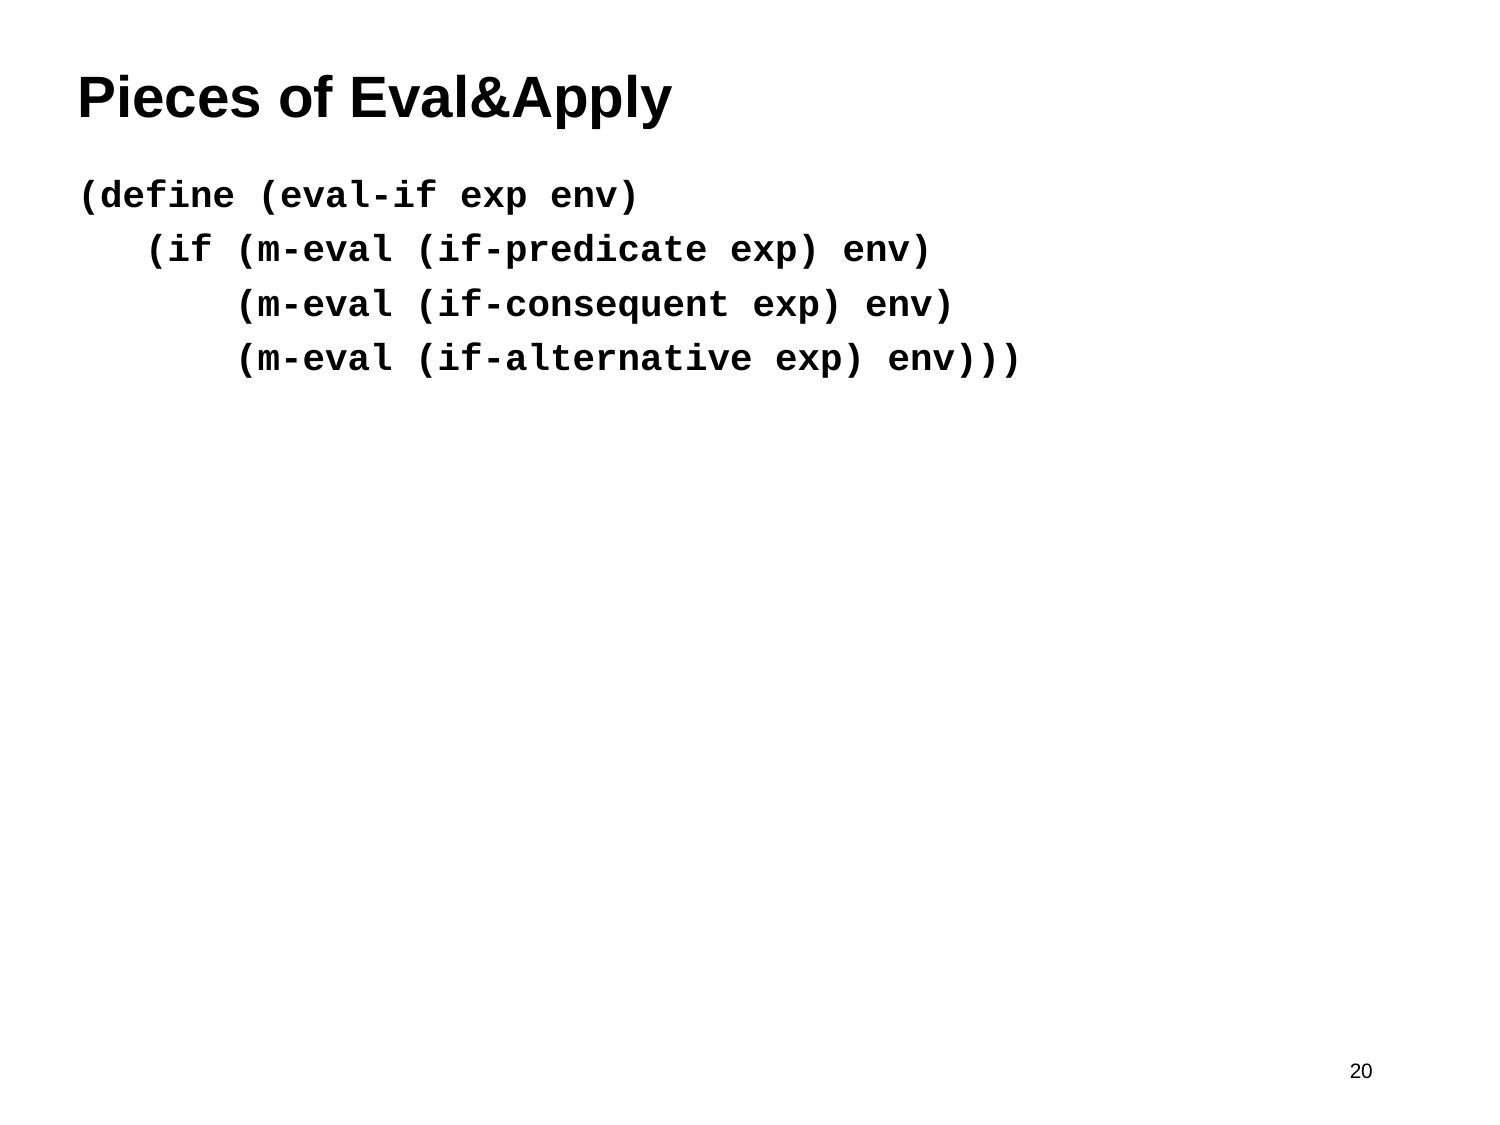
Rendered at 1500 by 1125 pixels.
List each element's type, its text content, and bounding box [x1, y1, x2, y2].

text_box <number> [1025, 1049, 1388, 1101]
text_box (define (eval-if exp env) (if (m-eval (if-predicate exp) env) (m-eval (if-consequent exp) env) (m-eval (if-alternative exp) env))) [62, 162, 1450, 1000]
text_box Pieces of Eval&Apply [62, 24, 1338, 162]
